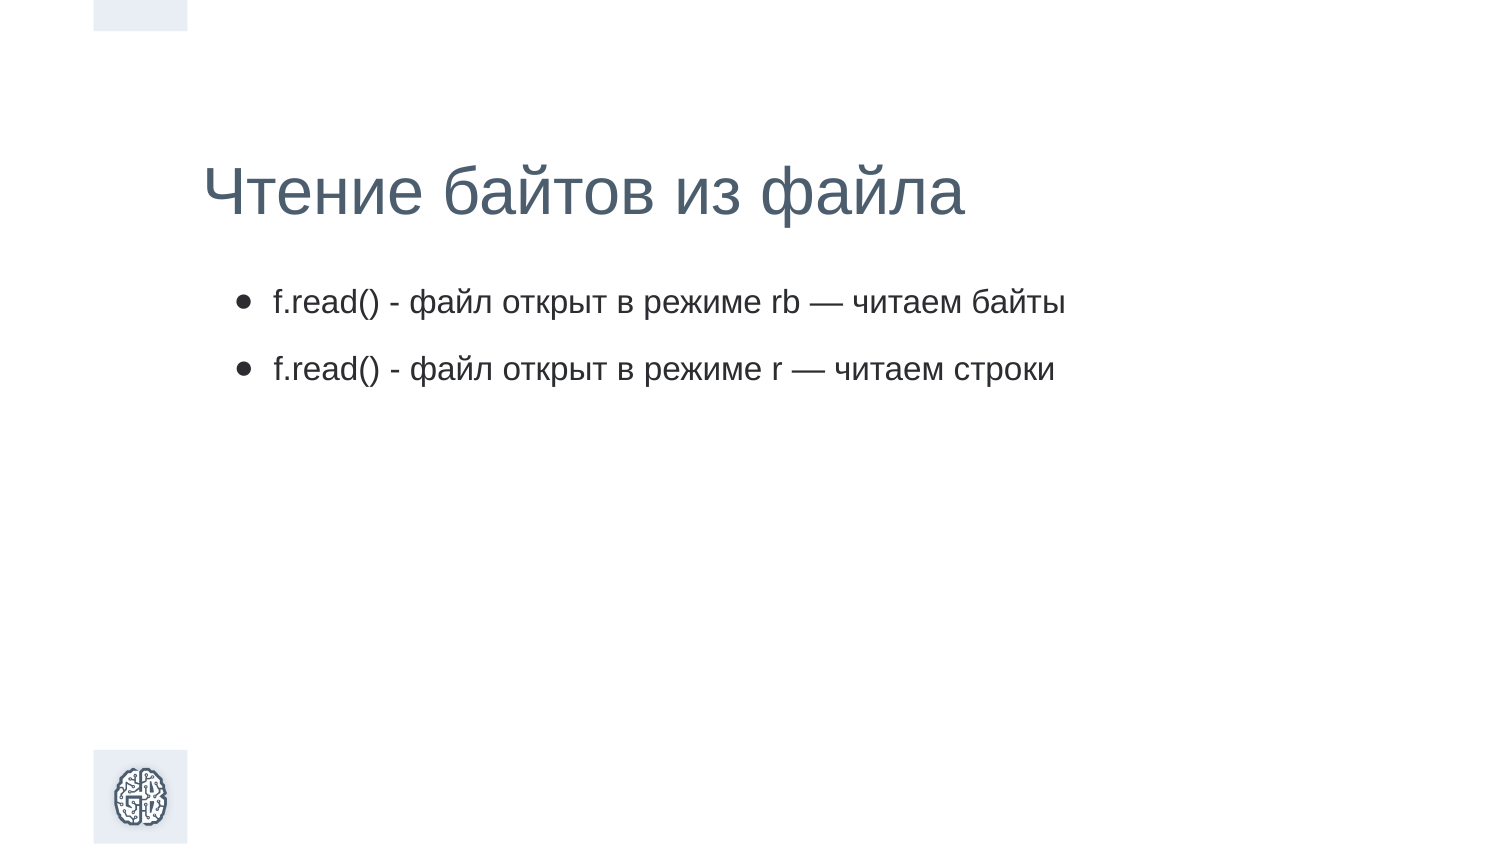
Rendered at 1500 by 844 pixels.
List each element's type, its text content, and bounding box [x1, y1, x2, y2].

text_box Чтение байтов из файла [187, 93, 1312, 259]
picture [106, 760, 175, 834]
text_box f.read() - файл открыт в режиме rb — читаем байты [187, 259, 1312, 322]
text_box f.read() - файл открыт в режиме r — читаем строки [187, 321, 1313, 394]
